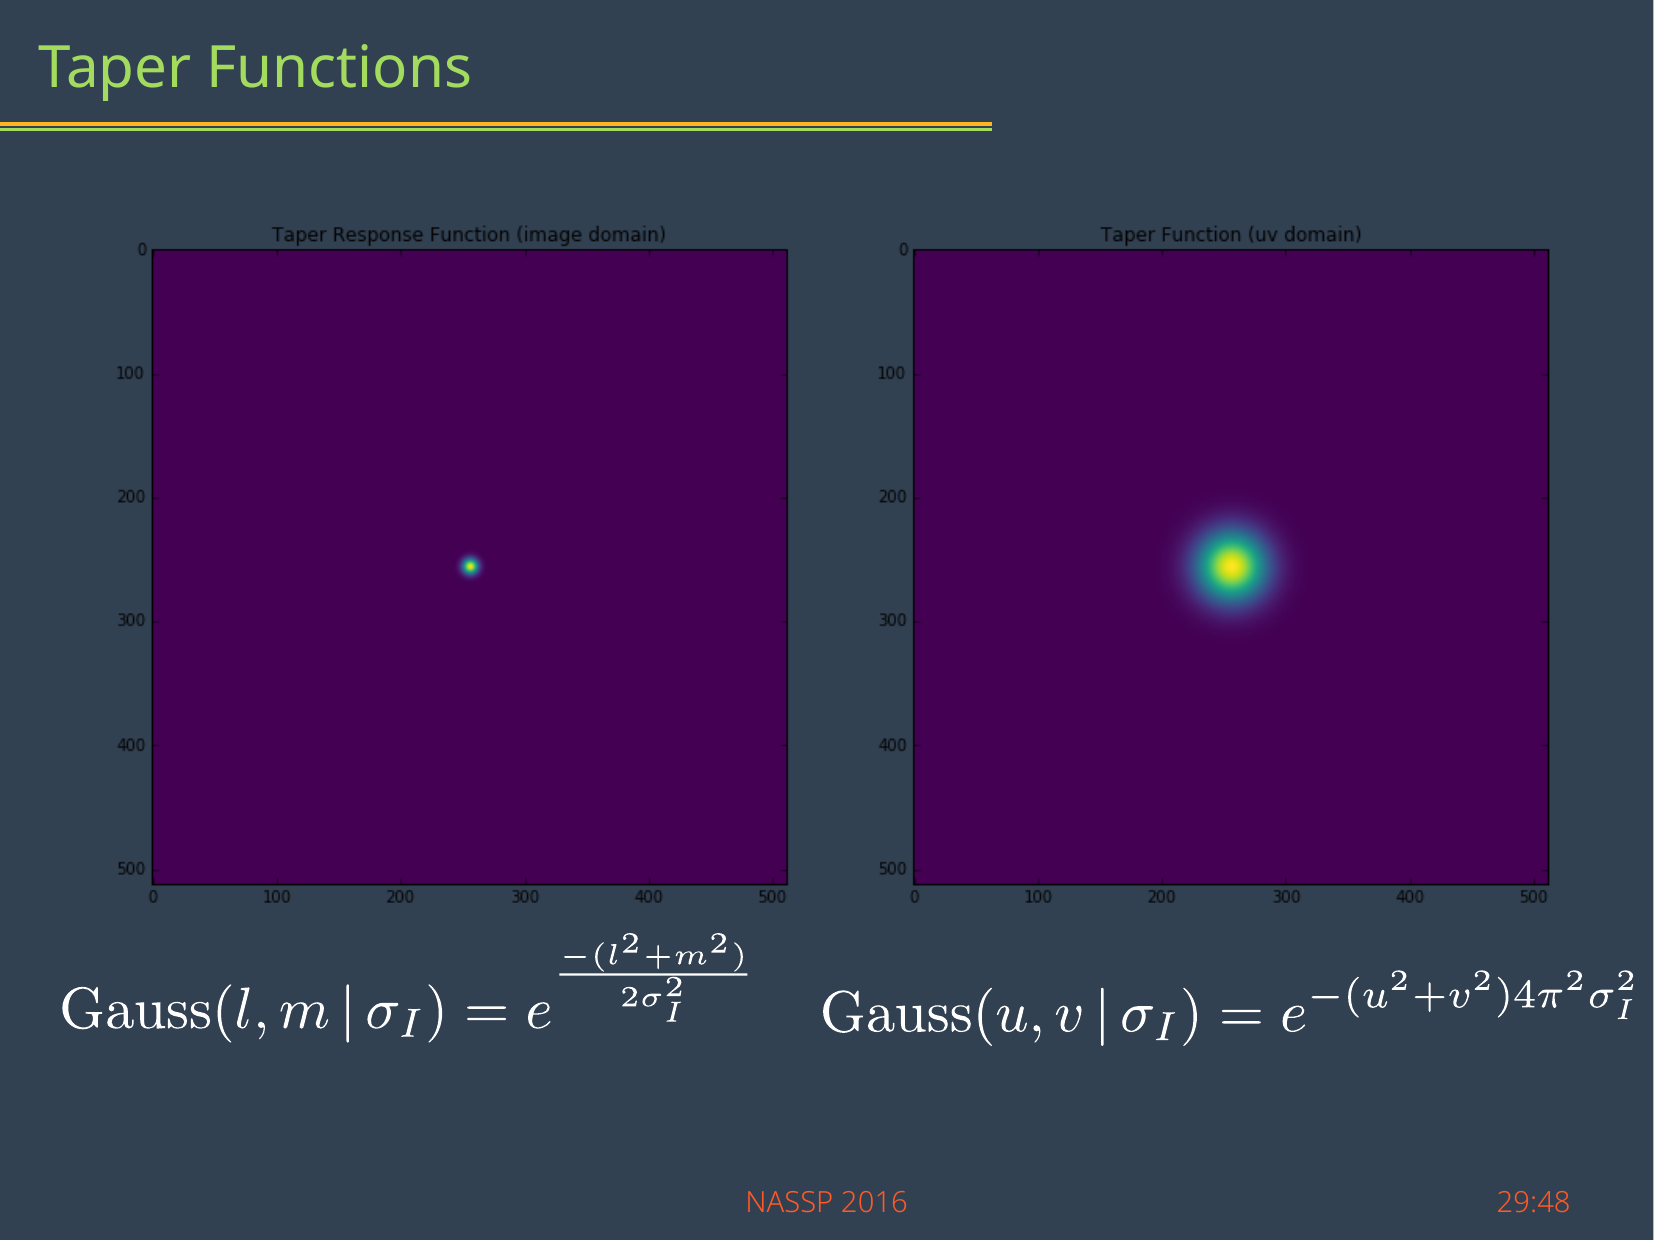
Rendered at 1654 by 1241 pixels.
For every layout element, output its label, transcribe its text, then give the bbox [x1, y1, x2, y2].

text_box Taper Functions [23, 17, 1300, 103]
text_box [819, 970, 1636, 1046]
picture [105, 215, 1559, 917]
text_box [59, 933, 748, 1043]
